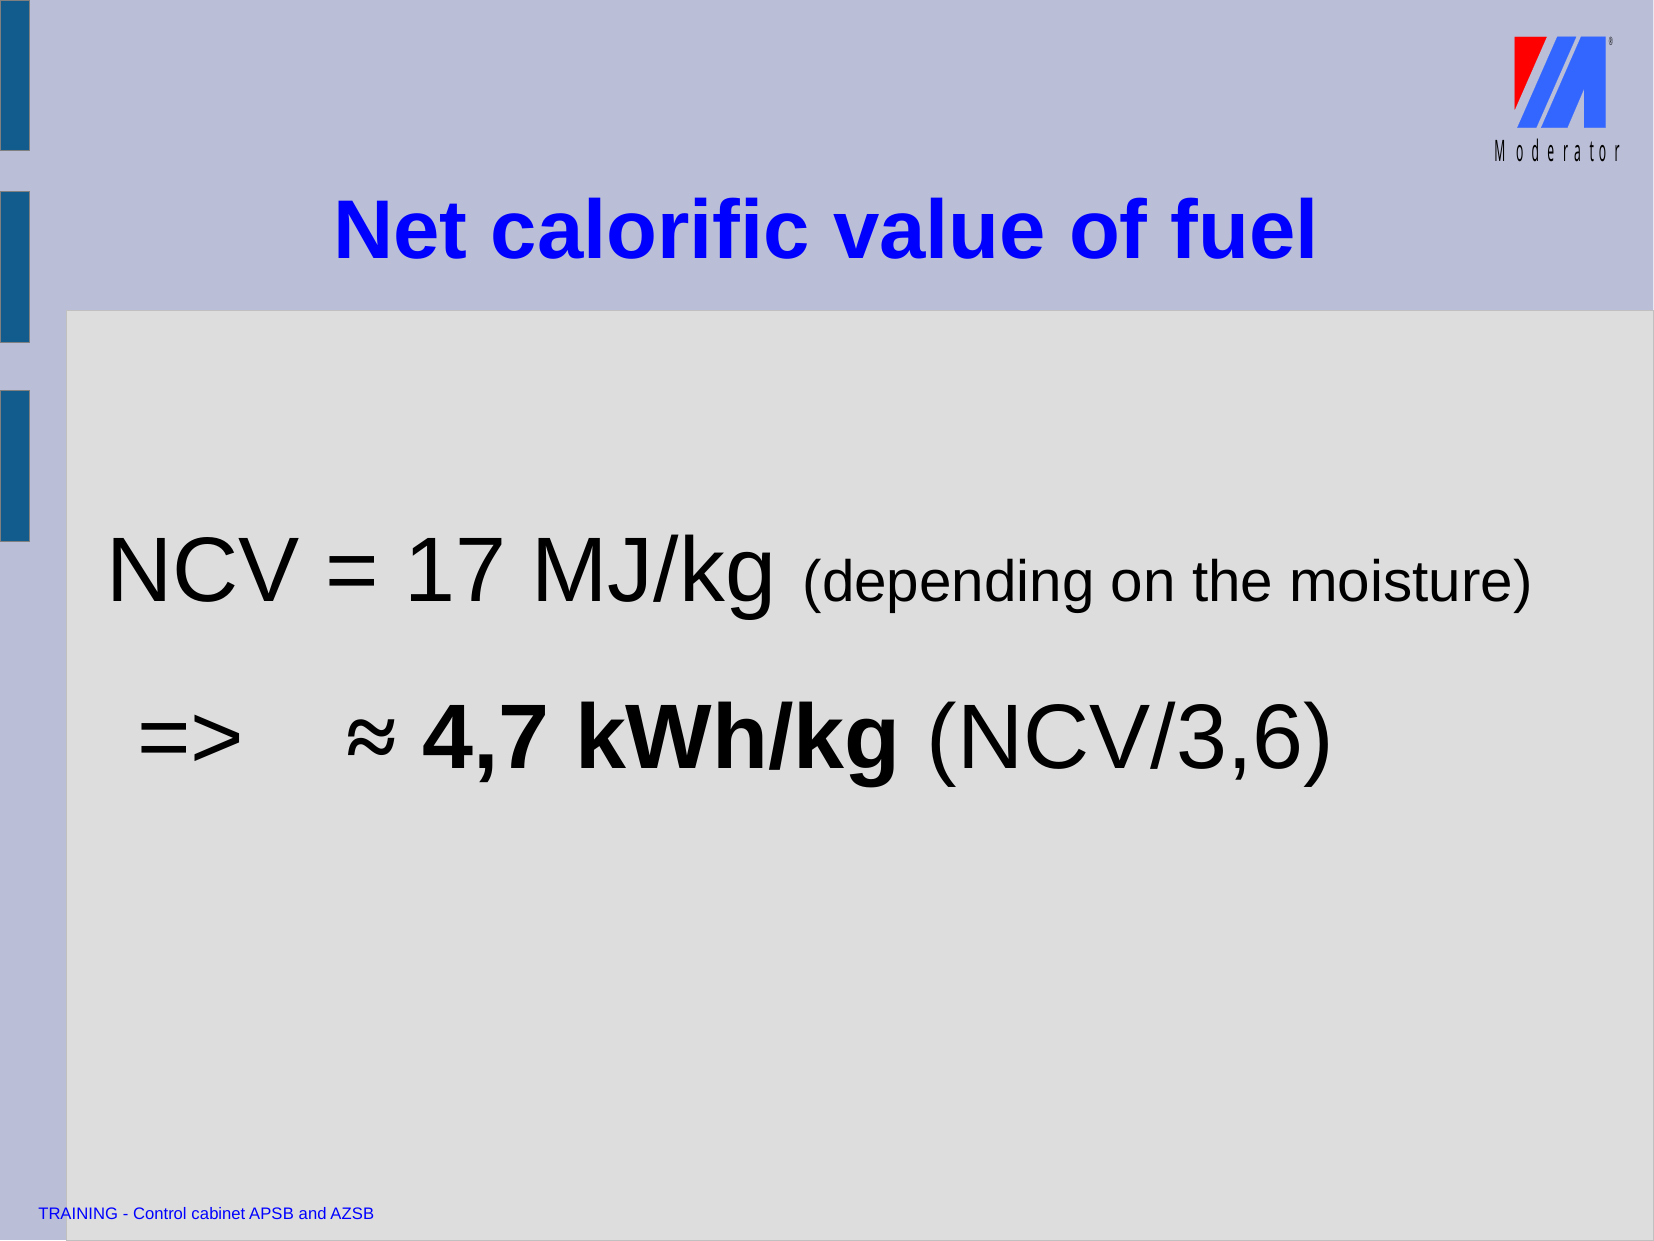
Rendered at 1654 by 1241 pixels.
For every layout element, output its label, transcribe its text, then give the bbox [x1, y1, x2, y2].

text_box TRAINING - Control cabinet APSB and AZSB [23, 1197, 1134, 1231]
picture [1492, 33, 1635, 167]
list NCV = 17 MJ/kg (depending on the moisture) => ≈ 4,7 kWh/kg (NCV/3,6) [35, 312, 1654, 879]
title Net calorific value of fuel [82, 126, 1571, 334]
